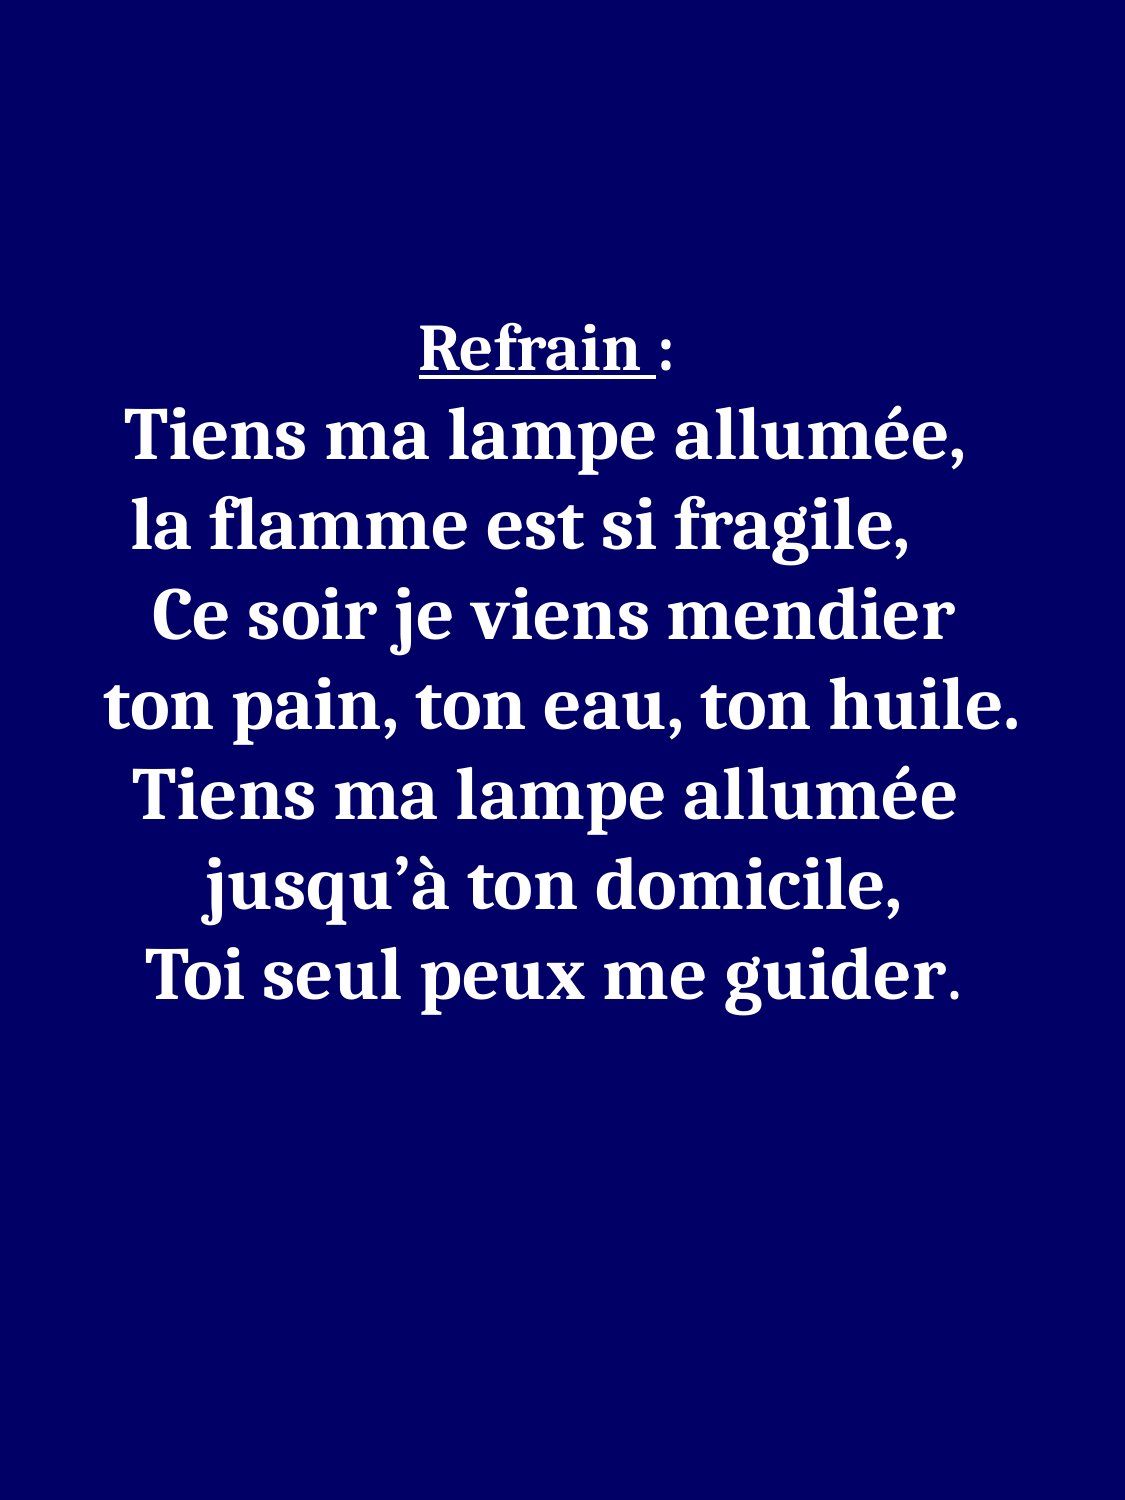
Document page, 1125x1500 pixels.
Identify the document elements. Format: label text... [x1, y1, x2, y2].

text_box Refrain : Tiens ma lampe allumée, la flamme est si fragile, Ce soir je viens mendier ton pain, ton eau, ton huile. Tiens ma lampe allumée jusqu’à ton domicile, Toi seul peux me guider. [0, 206, 1125, 1252]
